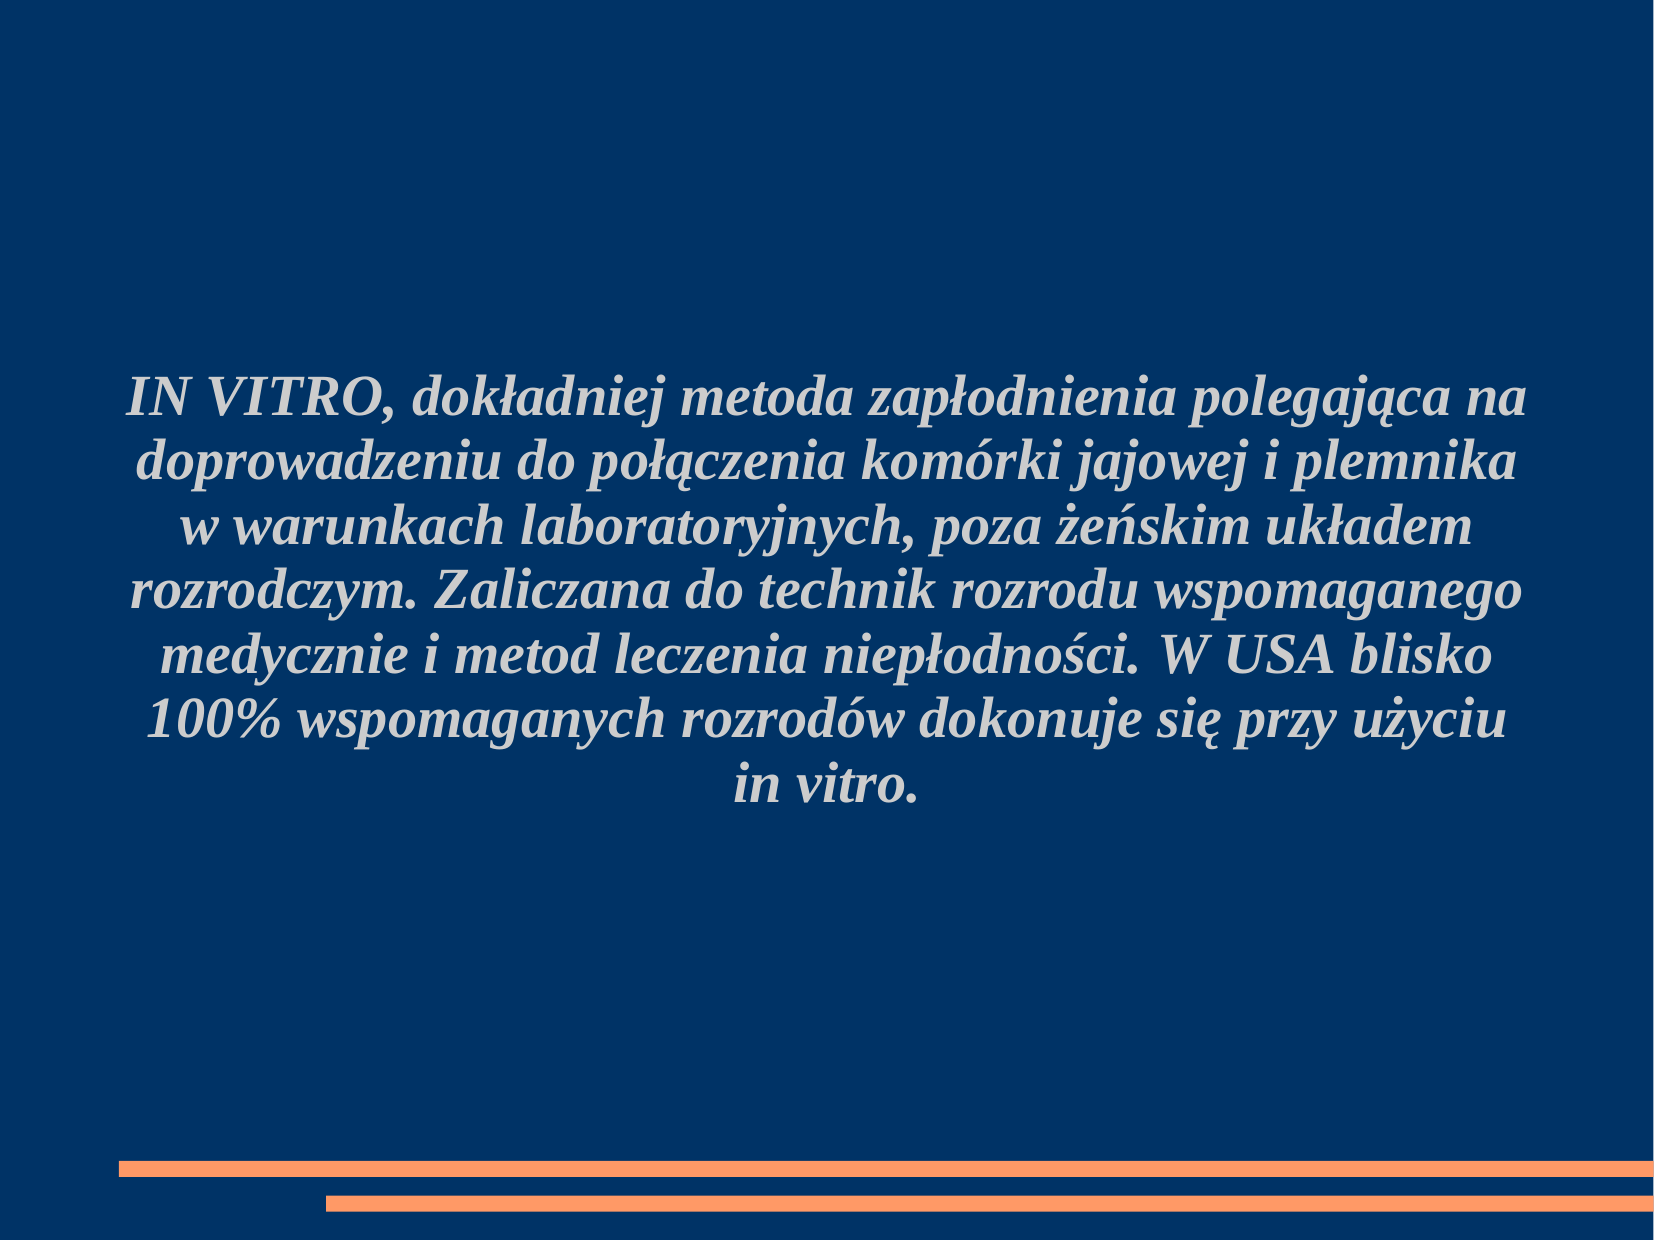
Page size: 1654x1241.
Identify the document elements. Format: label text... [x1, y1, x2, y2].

subtitle IN VITRO, dokładniej metoda zapłodnienia polegająca na doprowadzeniu do połączenia komórki jajowej i plemnika w warunkach laboratoryjnych, poza żeńskim układem rozrodczym. Zaliczana do technik rozrodu wspomaganego medycznie i metod leczenia niepłodności. W USA blisko 100% wspomaganych rozrodów dokonuje się przy użyciu in vitro. [121, 46, 1534, 1132]
